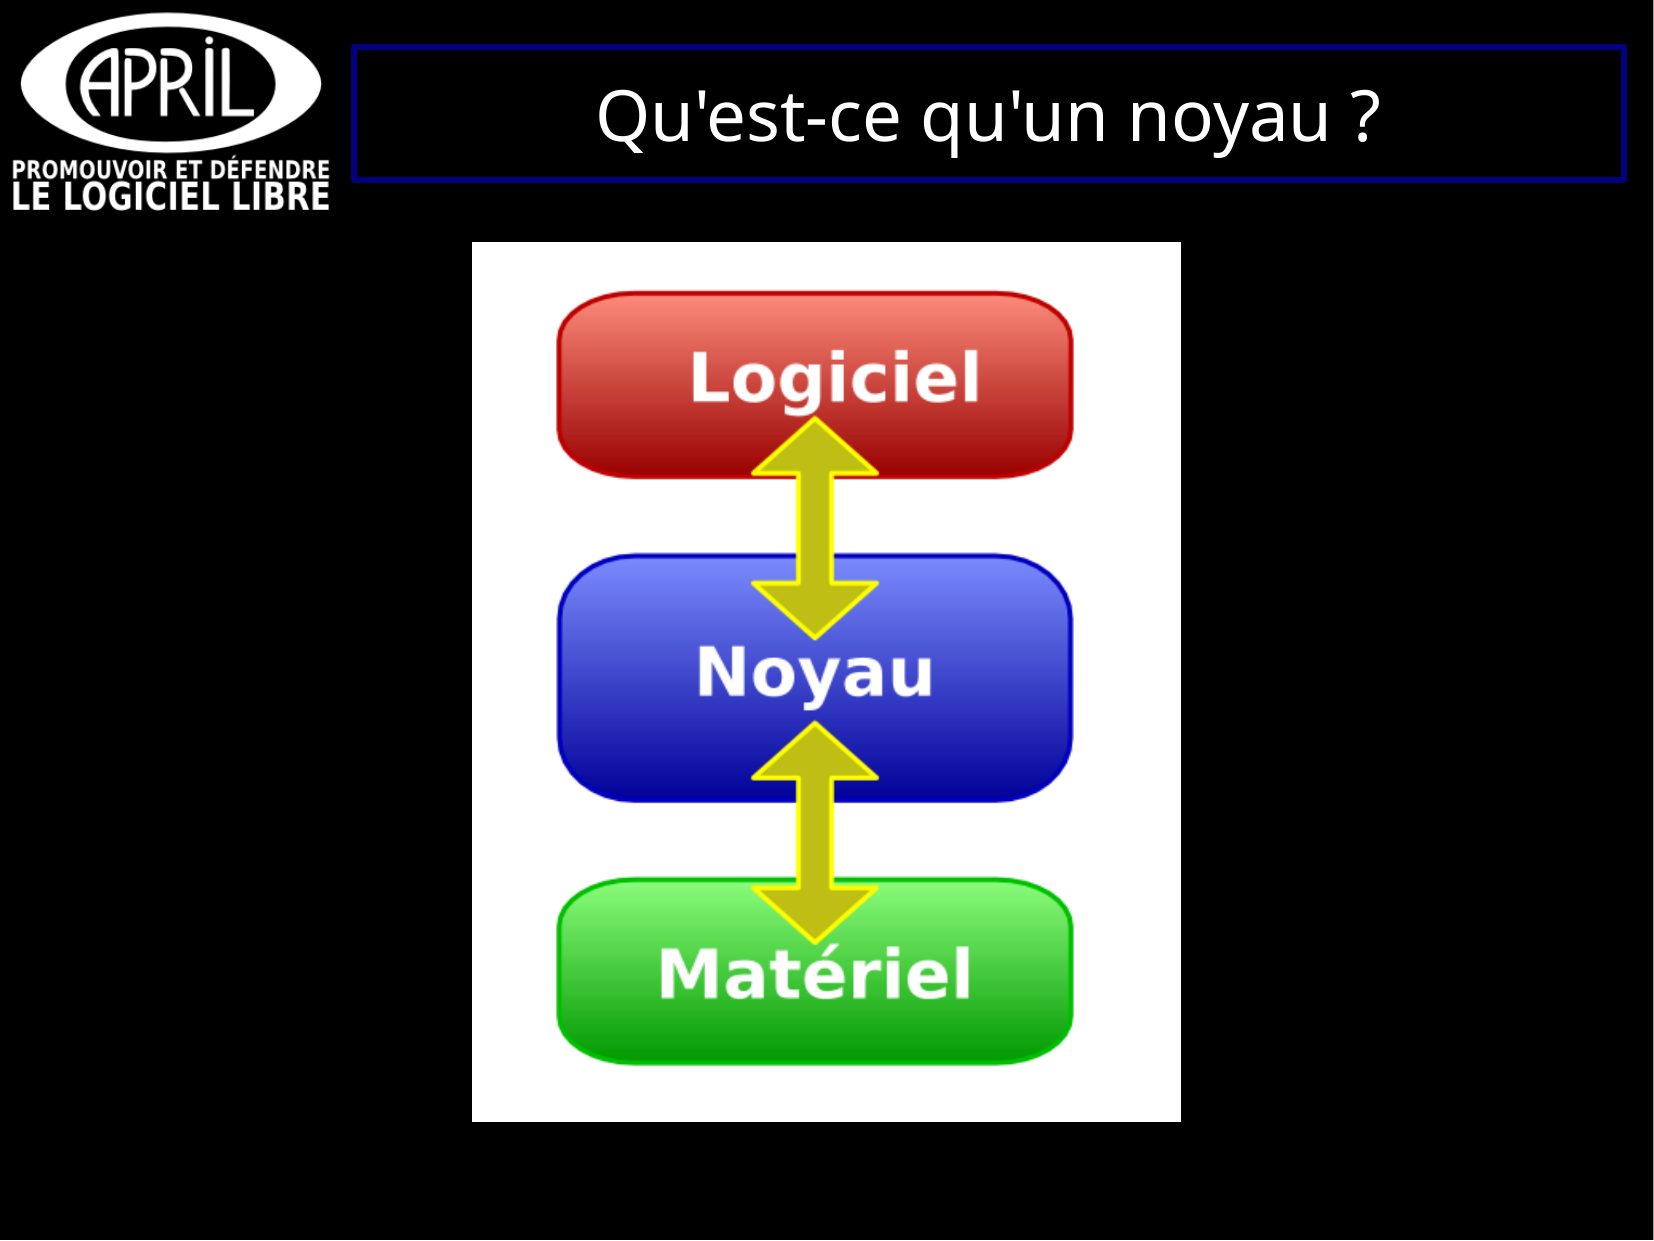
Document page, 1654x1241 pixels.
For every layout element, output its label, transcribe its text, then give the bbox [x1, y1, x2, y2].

title Qu'est-ce qu'un noyau ? [354, 47, 1625, 181]
picture [8, 7, 333, 237]
picture [472, 242, 1181, 1123]
